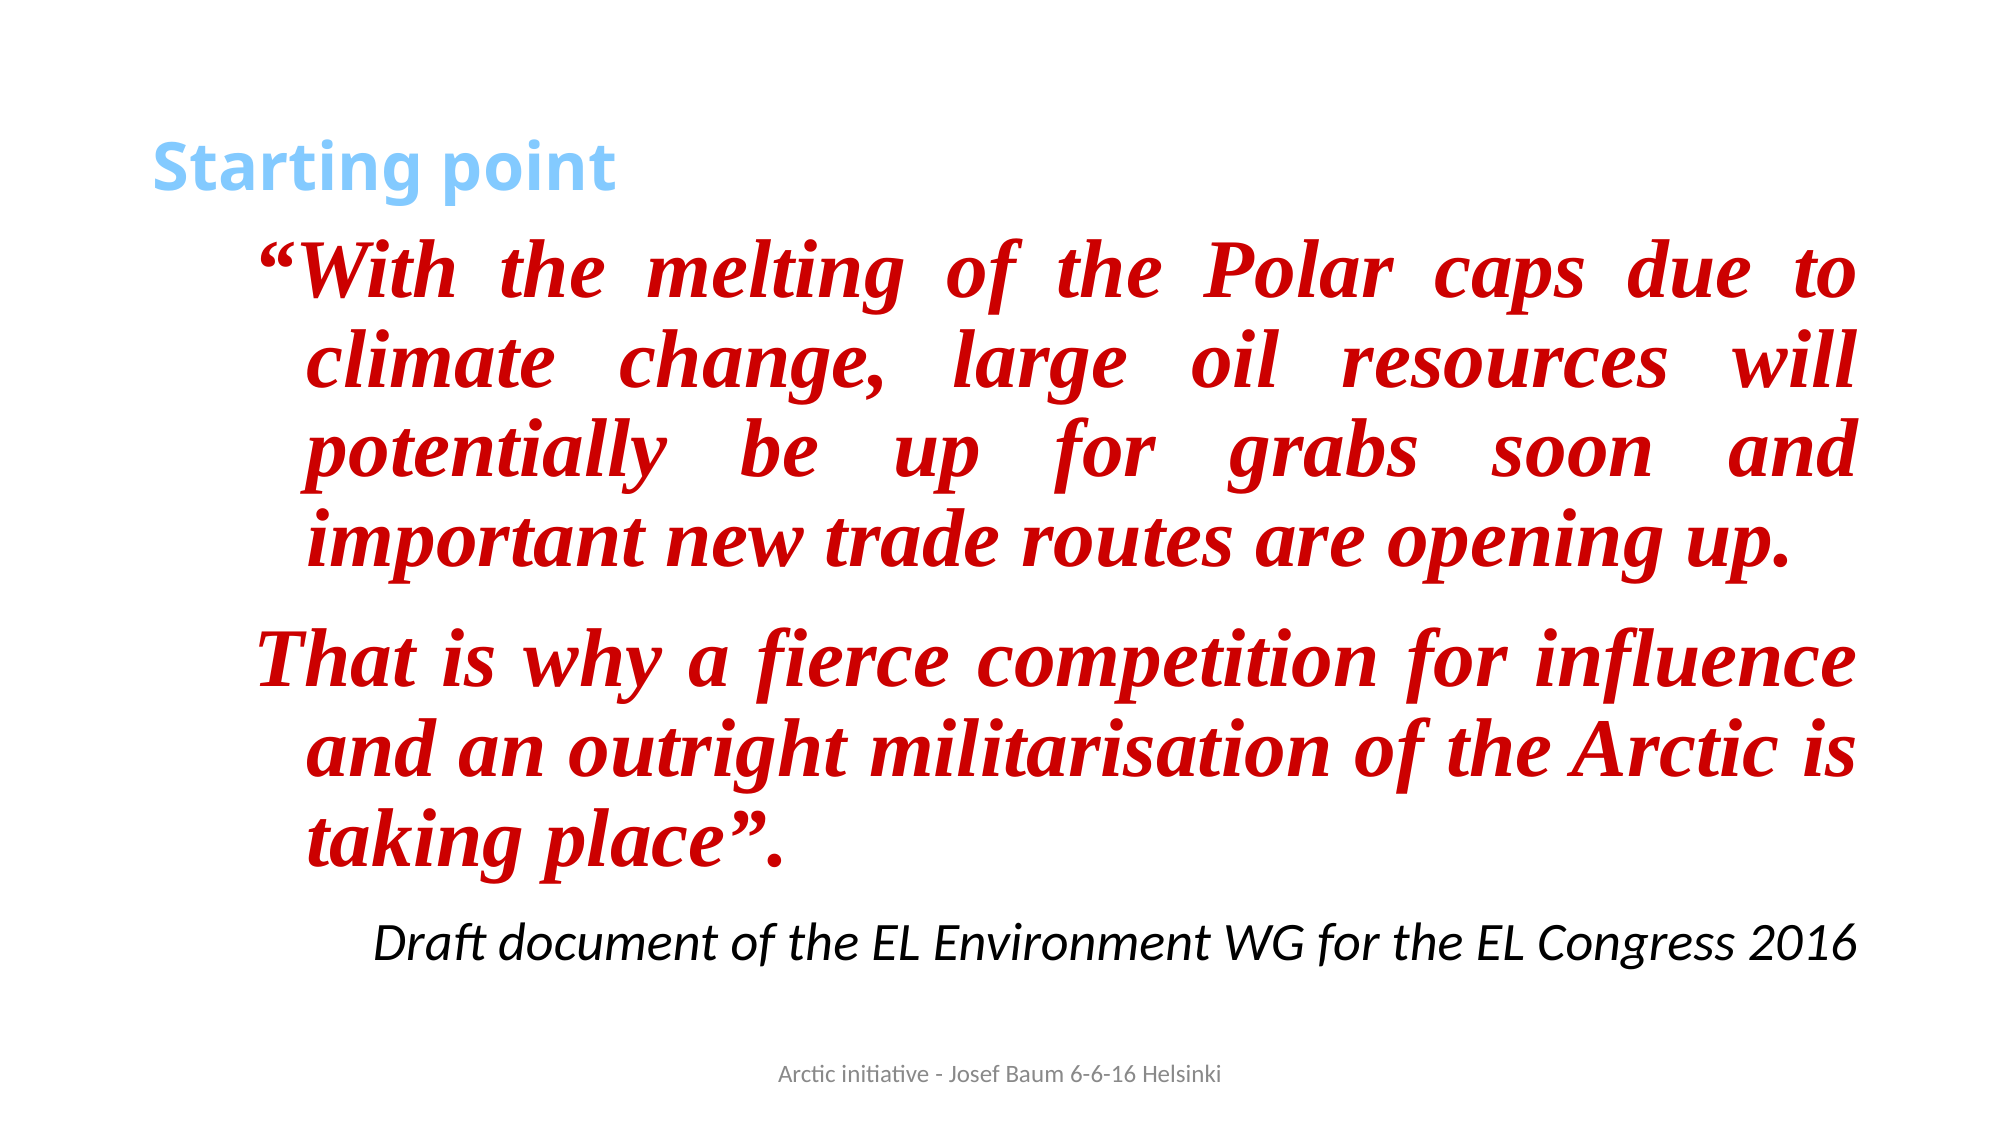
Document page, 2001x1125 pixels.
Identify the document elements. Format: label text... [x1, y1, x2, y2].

list “With the melting of the Polar caps due to climate change, large oil resources will potentially be up for grabs soon and important new trade routes are opening up. That is why a fierce competition for influence and an outright militarisation of the Arctic is taking place”. Draft document of the EL Environment WG for the EL Congress 2016 [150, 147, 1876, 976]
title Starting point [137, 59, 1863, 278]
text_box Arctic initiative - Josef Baum 6-6-16 Helsinki [662, 1042, 1338, 1103]
